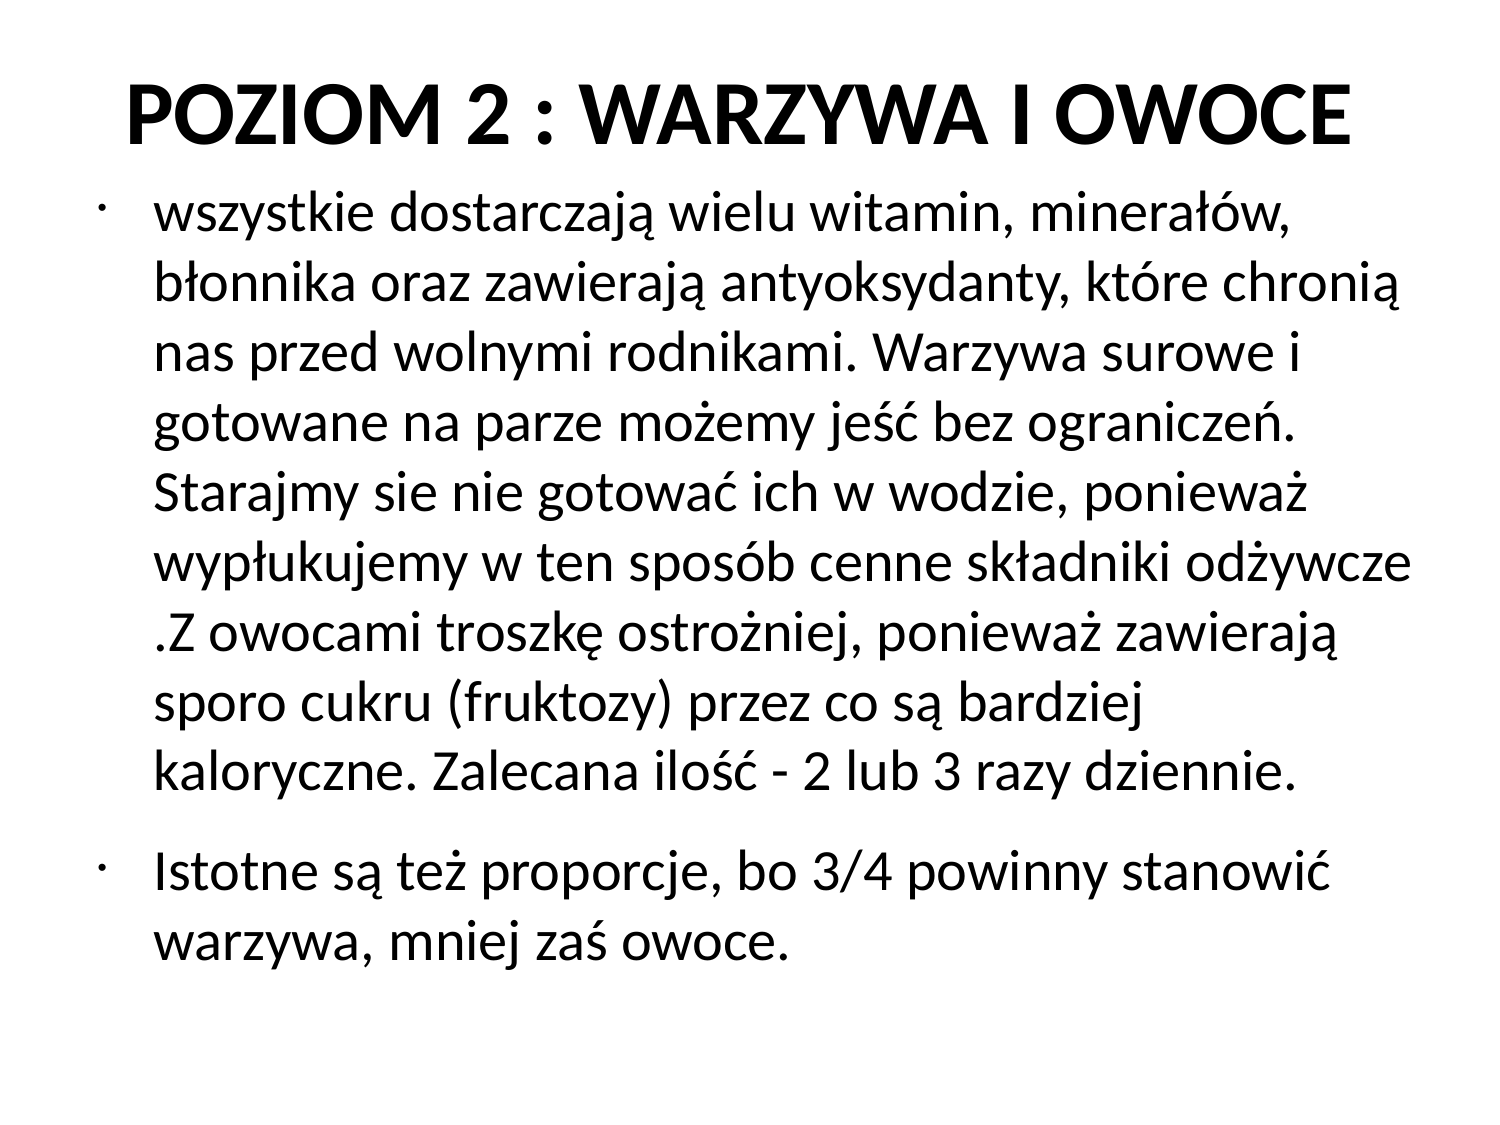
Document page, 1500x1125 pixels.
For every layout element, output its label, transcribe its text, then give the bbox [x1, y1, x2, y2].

list wszystkie dostarczają wielu witamin, minerałów, błonnika oraz zawierają antyoksydanty, które chronią nas przed wolnymi rodnikami. Warzywa surowe i gotowane na parze możemy jeść bez ograniczeń. Starajmy sie nie gotować ich w wodzie, ponieważ wypłukujemy w ten sposób cenne składniki odżywcze .Z owocami troszkę ostrożniej, ponieważ zawierają sporo cukru (fruktozy) przez co są bardziej kaloryczne. Zalecana ilość - 2 lub 3 razy dziennie. Istotne są też proporcje, bo 3/4 powinny stanowić warzywa, mniej zaś owoce. [82, 165, 1433, 908]
title POZIOM 2 : WARZYWA I OWOCE [75, 45, 1425, 233]
